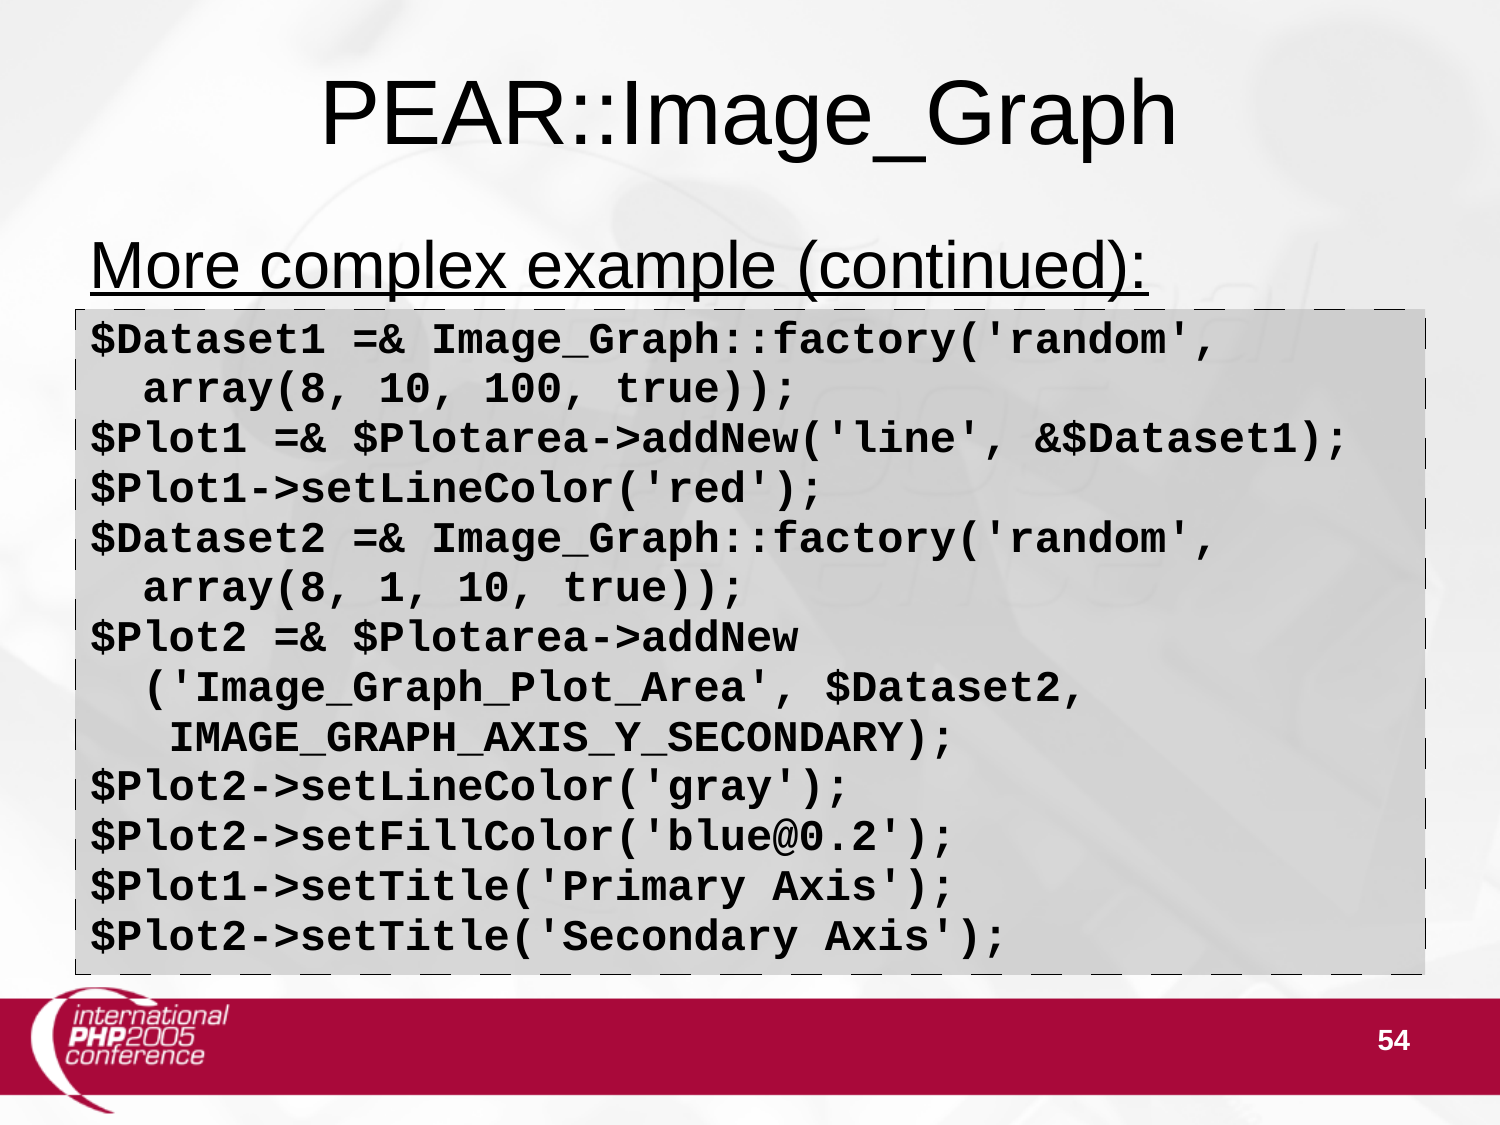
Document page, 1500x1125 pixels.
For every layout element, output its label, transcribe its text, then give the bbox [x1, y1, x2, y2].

picture [0, 0, 1500, 1125]
list $Dataset1 =& Image_Graph::factory('random', array(8, 10, 100, true)); $Plot1 =& $Plotarea->addNew('line', &$Dataset1); $Plot1->setLineColor('red'); $Dataset2 =& Image_Graph::factory('random', array(8, 1, 10, true)); $Plot2 =& $Plotarea->addNew ('Image_Graph_Plot_Area', $Dataset2, IMAGE_GRAPH_AXIS_Y_SECONDARY); $Plot2->setLineColor('gray'); $Plot2->setFillColor('blue@0.2'); $Plot1->setTitle('Primary Axis'); $Plot2->setTitle('Secondary Axis'); [75, 309, 1426, 975]
list More complex example (continued): [75, 220, 1426, 309]
title PEAR::Image_Graph [75, 18, 1426, 207]
